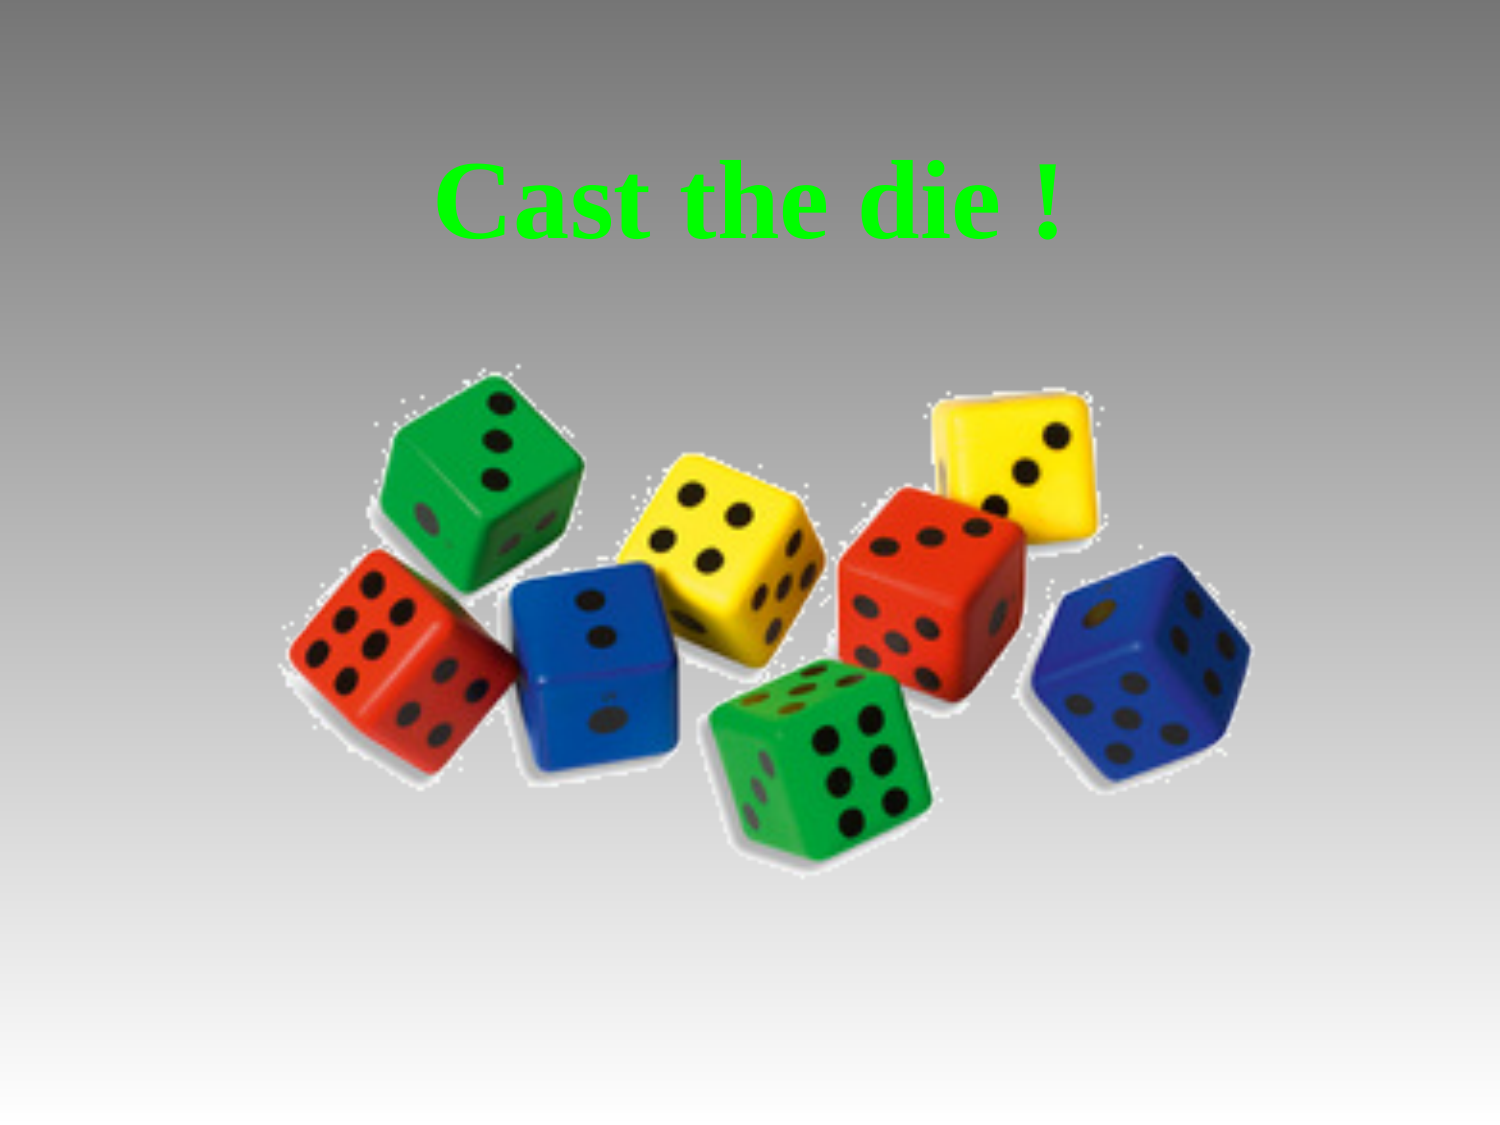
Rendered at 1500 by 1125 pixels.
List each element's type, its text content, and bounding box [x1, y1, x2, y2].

picture [249, 362, 1263, 892]
title Cast the die ! [112, 99, 1388, 288]
